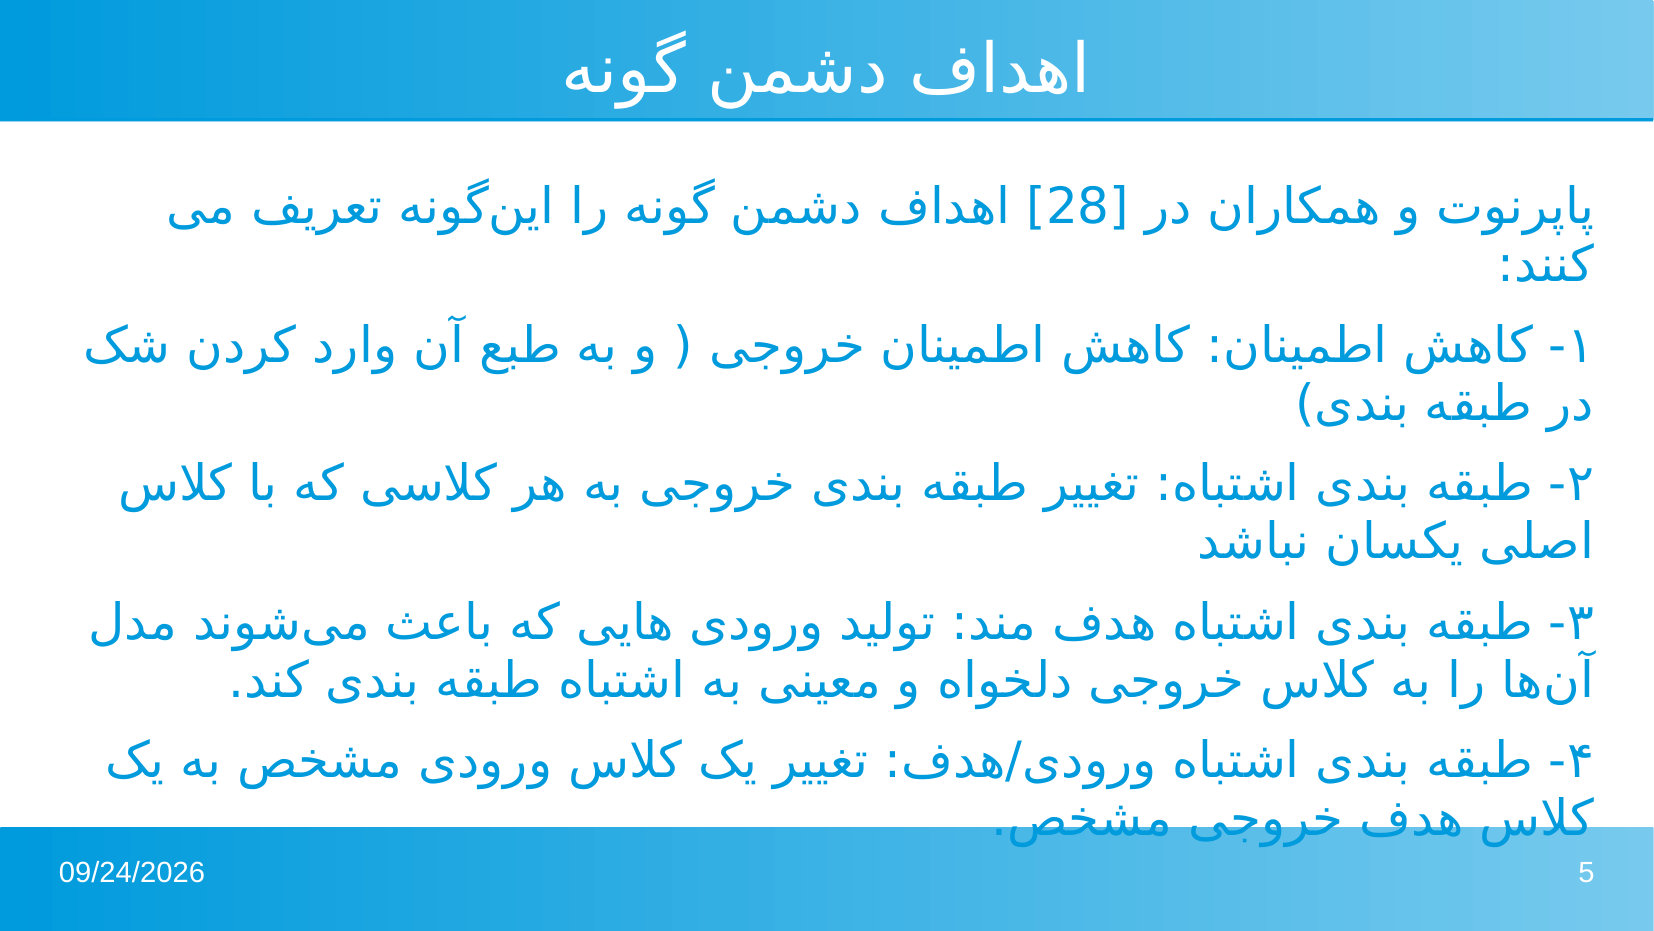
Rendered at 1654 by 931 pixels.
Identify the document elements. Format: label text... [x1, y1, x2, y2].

list پاپرنوت و همکاران در [28] اهداف دشمن گونه را این‌گونه تعریف می کنند: ۱- کاهش اطمینان: کاهش اطمینان خروجی ( و به طبع آن وارد کردن شک در طبقه بندی) ۲- طبقه بندی اشتباه: تغییر طبقه بندی خروجی به هر کلاسی که با کلاس اصلی یکسان نباشد ۳- طبقه بندی اشتباه هدف مند: تولید ورودی هایی که باعث می‌شوند مدل آن‌ها را به کلاس خروجی دلخواه و معینی به اشتباه طبقه بندی کند. ۴- طبقه بندی اشتباه ورودی/هدف: تغییر یک کلاس ورودی مشخص به یک کلاس هدف خروجی مشخص. [59, 177, 1595, 768]
title اهداف دشمن گونه [59, 28, 1595, 109]
